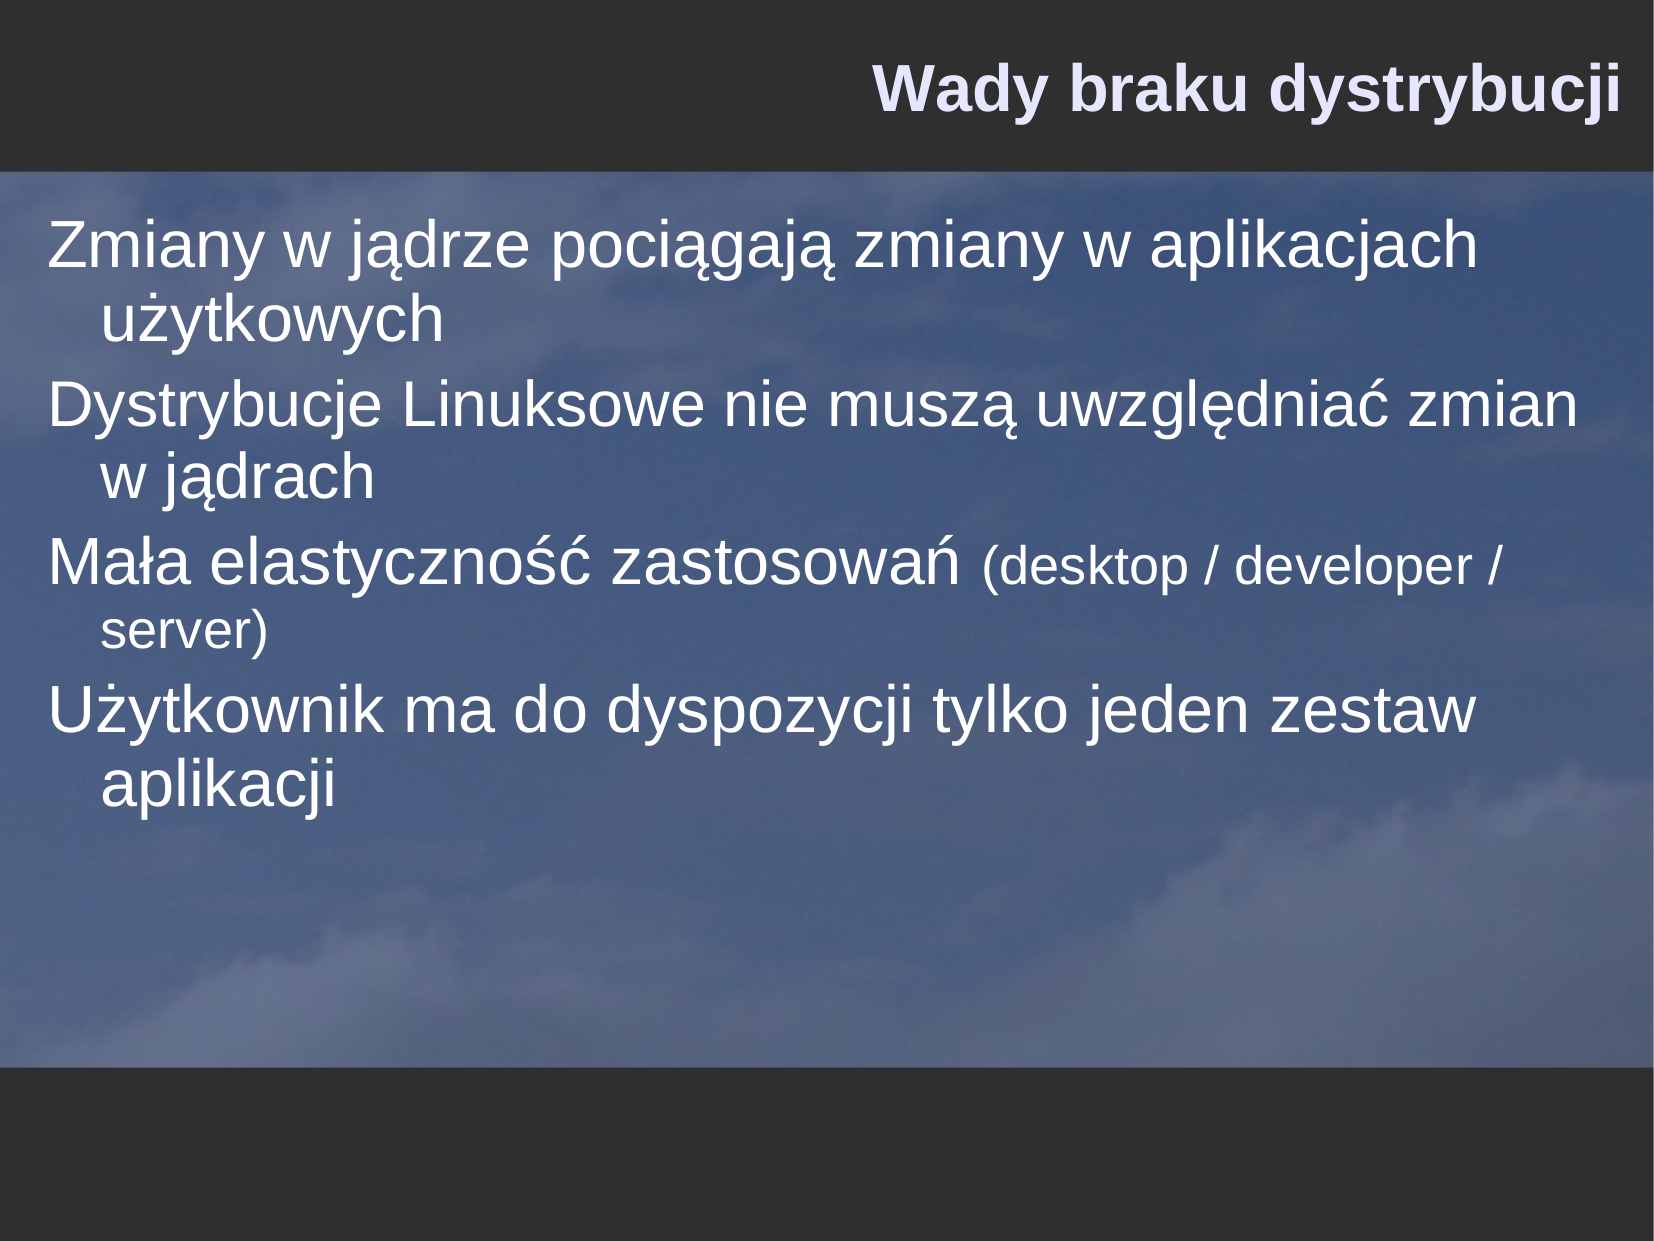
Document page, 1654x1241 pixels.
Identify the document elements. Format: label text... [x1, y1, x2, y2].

title Wady braku dystrybucji [29, 29, 1625, 148]
list Zmiany w jądrze pociągają zmiany w aplikacjach użytkowych Dystrybucje Linuksowe nie muszą uwzględniać zmian w jądrach Mała elastyczność zastosowań (desktop / developer / server) Użytkownik ma do dyspozycji tylko jeden zestaw aplikacji [29, 206, 1625, 1034]
picture [0, 0, 1654, 1241]
